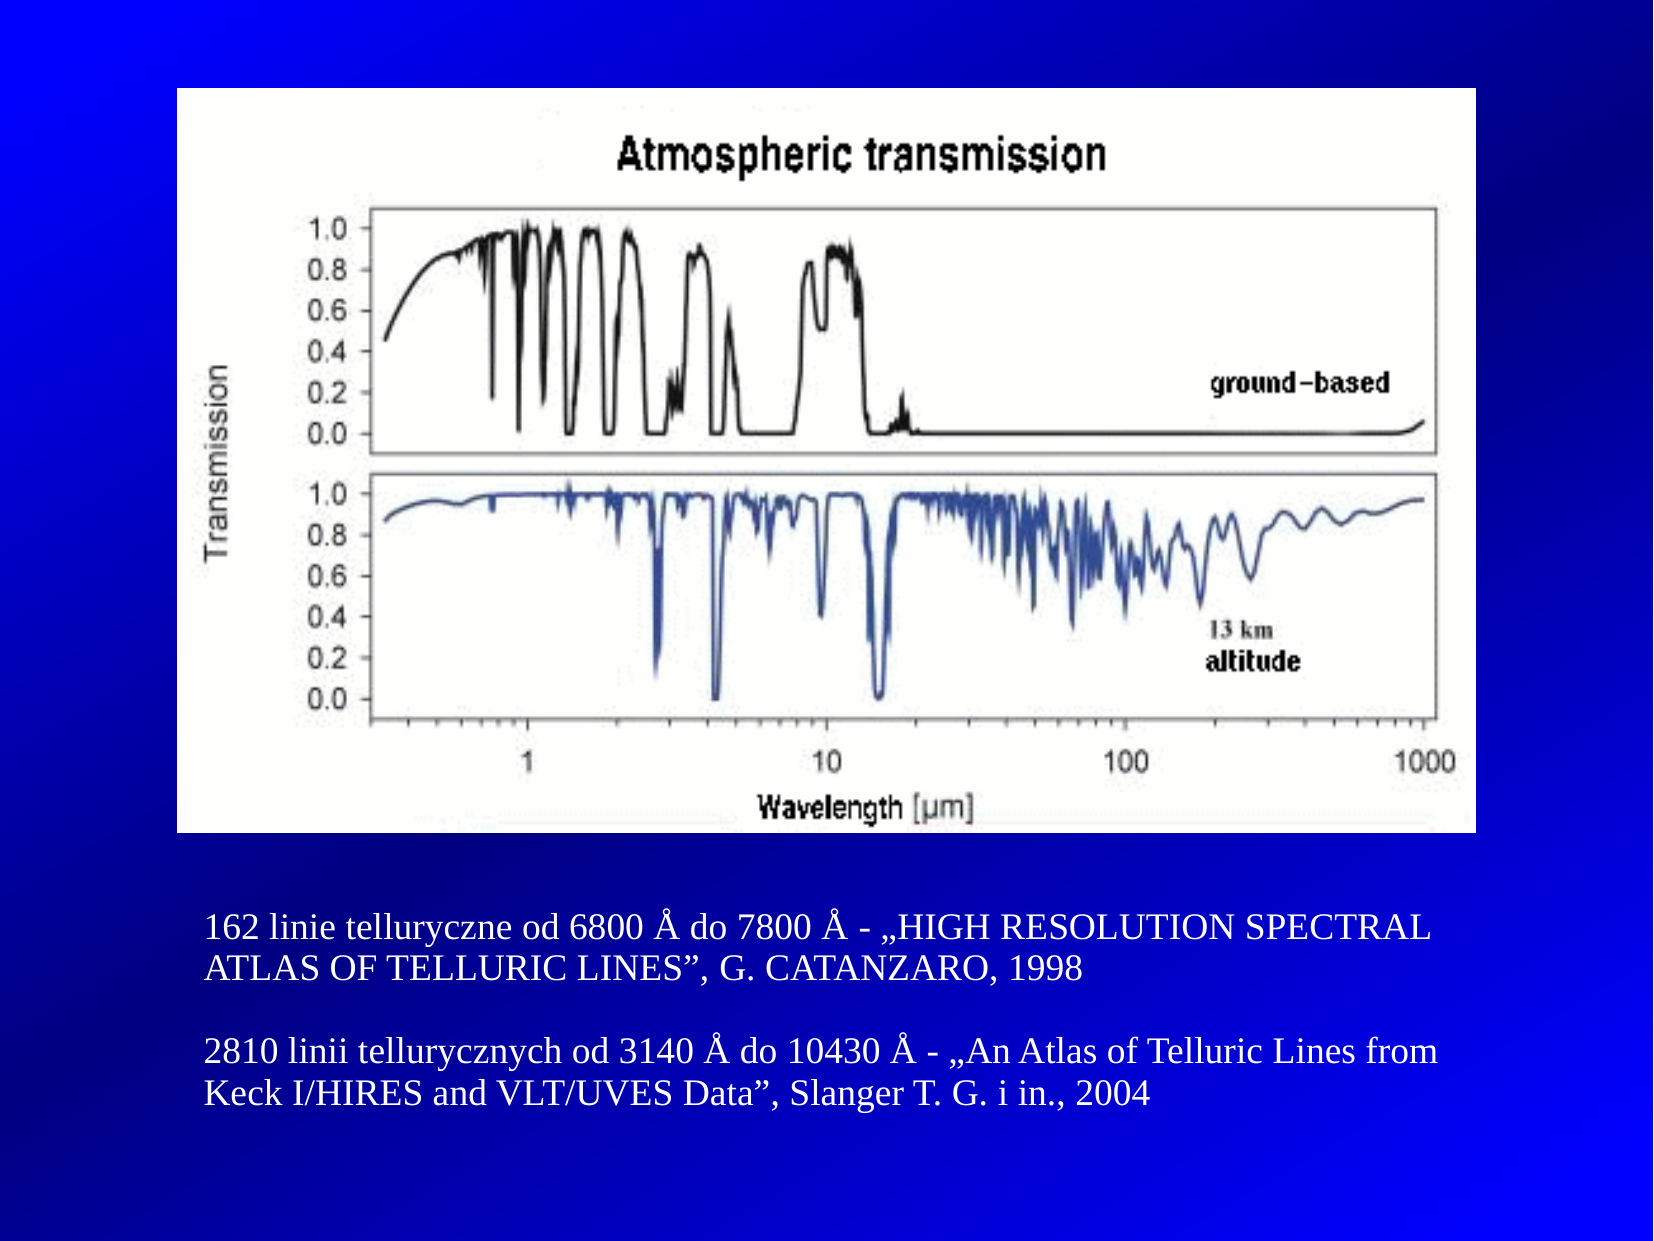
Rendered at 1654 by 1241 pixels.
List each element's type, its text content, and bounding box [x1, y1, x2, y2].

text_box 162 linie telluryczne od 6800 Å do 7800 Å - „HIGH RESOLUTION SPECTRAL ATLAS OF TELLURIC LINES”, G. CATANZARO, 1998 2810 linii tellurycznych od 3140 Å do 10430 Å - „An Atlas of Telluric Lines from Keck I/HIRES and VLT/UVES Data”, Slanger T. G. i in., 2004 [188, 898, 1476, 1164]
picture [177, 88, 1476, 833]
